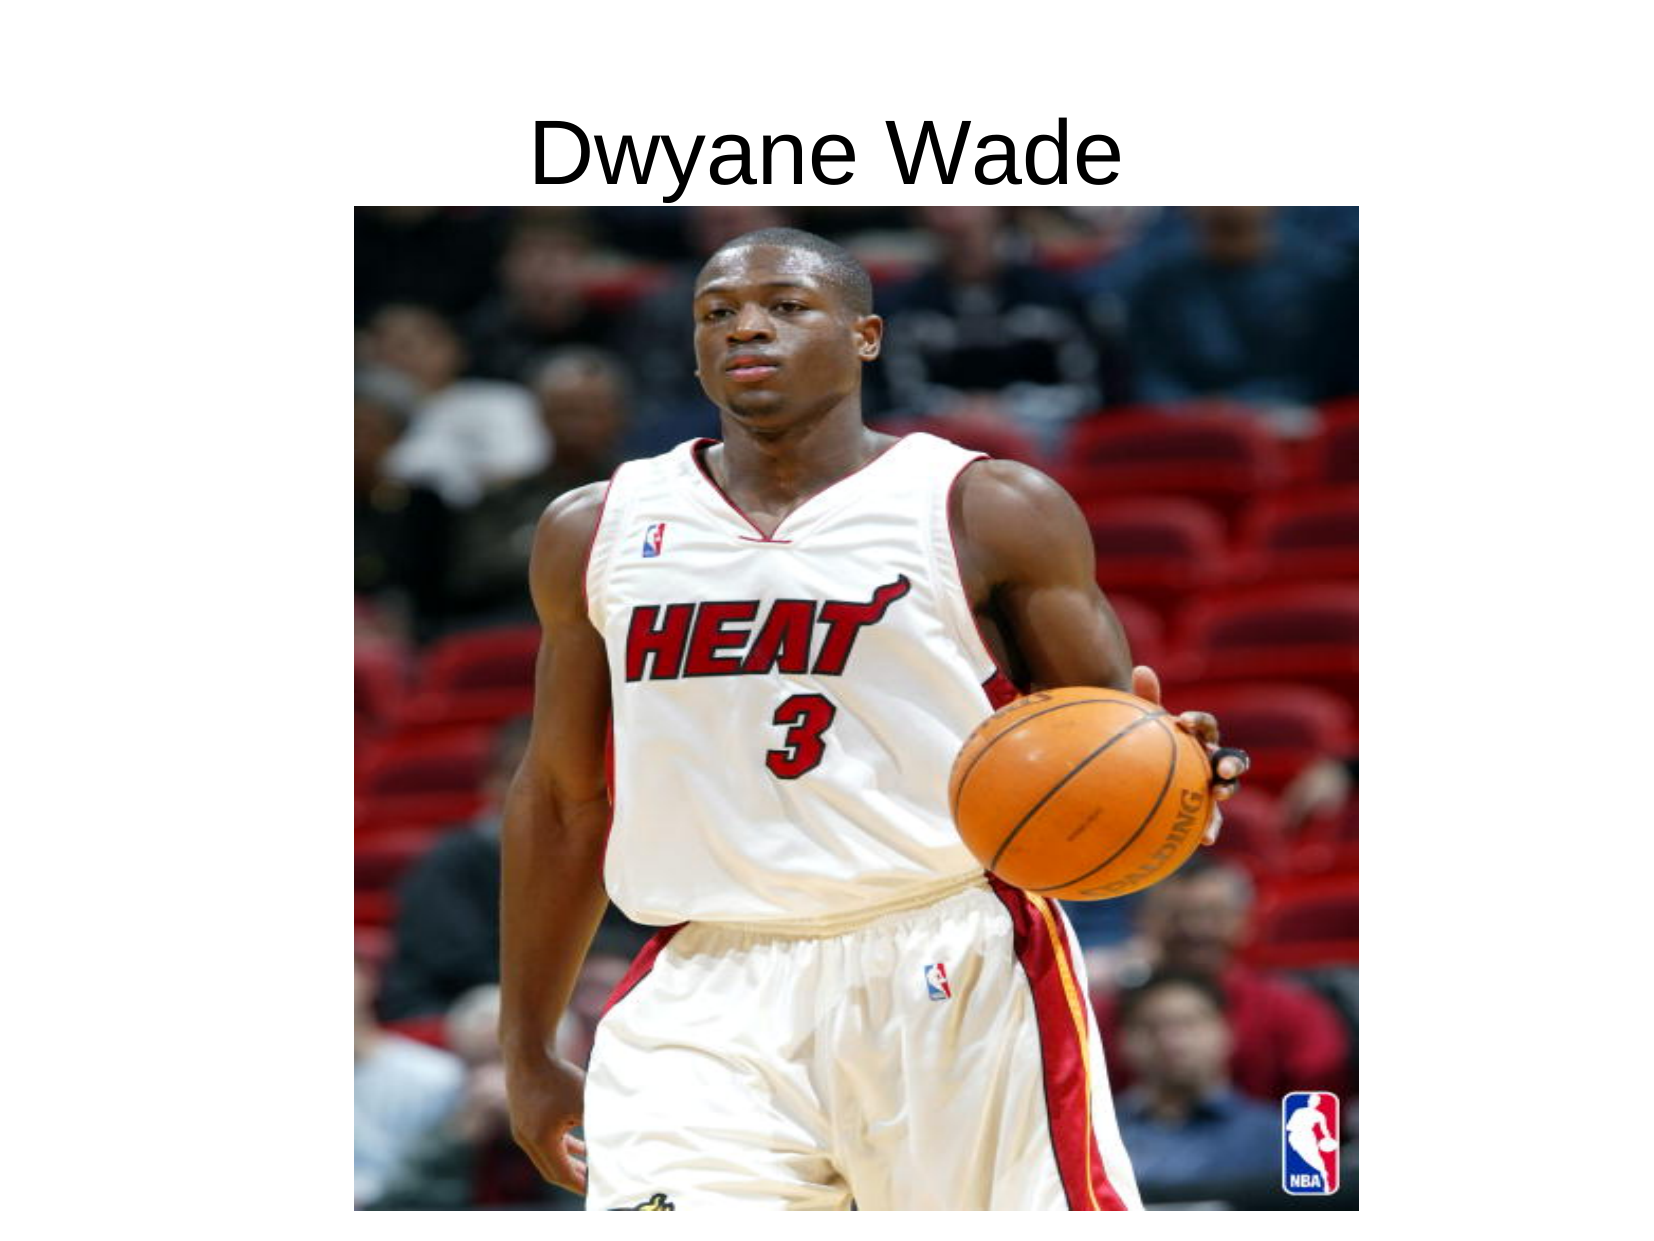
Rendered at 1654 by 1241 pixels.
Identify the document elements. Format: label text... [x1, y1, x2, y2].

picture [354, 206, 1359, 1211]
title Dwyane Wade [82, 49, 1571, 257]
